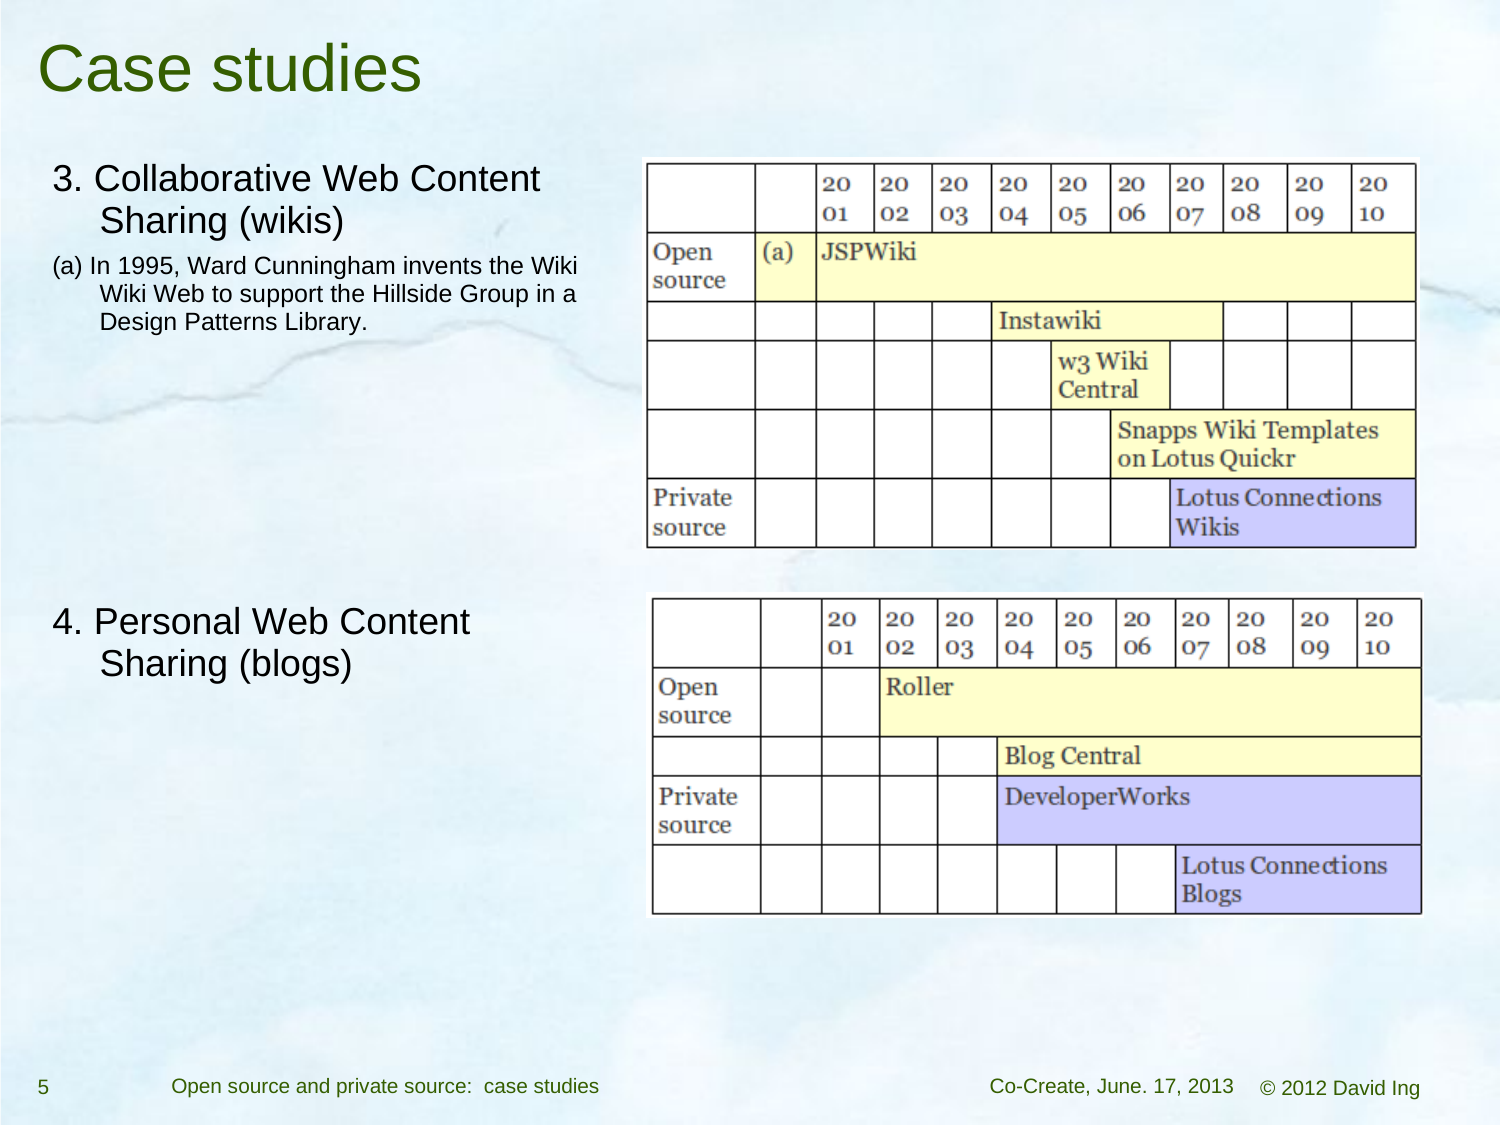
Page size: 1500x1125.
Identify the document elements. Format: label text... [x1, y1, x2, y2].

text_box 3. Collaborative Web Content Sharing (wikis) [37, 149, 601, 244]
text_box (a) In 1995, Ward Cunningham invents the Wiki Wiki Web to support the Hillside Group in a Design Patterns Library. [37, 244, 601, 344]
picture [0, 0, 1500, 1125]
text_box 4. Personal Web Content Sharing (blogs) [37, 592, 601, 692]
title Case studies [37, 37, 1463, 152]
